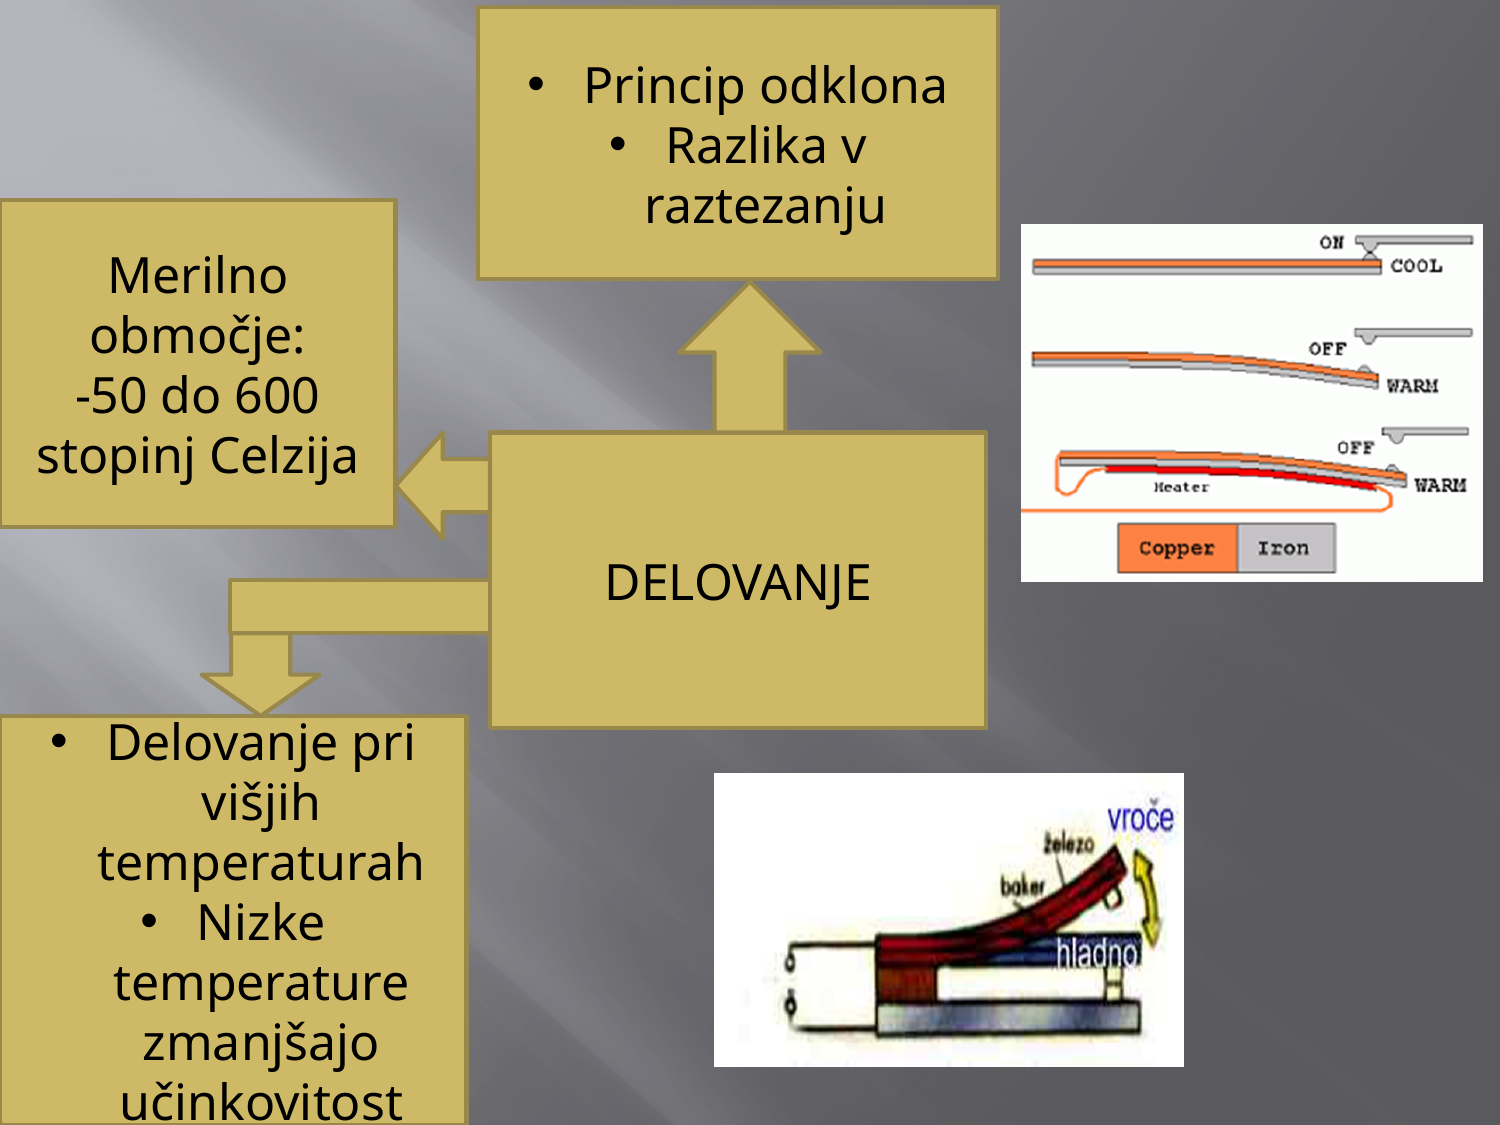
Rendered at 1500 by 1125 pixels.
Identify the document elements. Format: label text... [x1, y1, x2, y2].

text_box DELOVANJE [490, 432, 987, 728]
text_box Delovanje pri višjih temperaturah Nizke temperature zmanjšajo učinkovitost [0, 716, 467, 1125]
picture [0, 0, 1500, 1125]
picture [0, 488, 490, 716]
text_box Merilno območje: -50 do 600 stopinj Celzija [0, 199, 396, 528]
text_box [679, 281, 821, 433]
text_box [201, 580, 490, 716]
text_box [395, 432, 491, 539]
text_box Princip odklona Razlika v raztezanju [478, 7, 998, 279]
